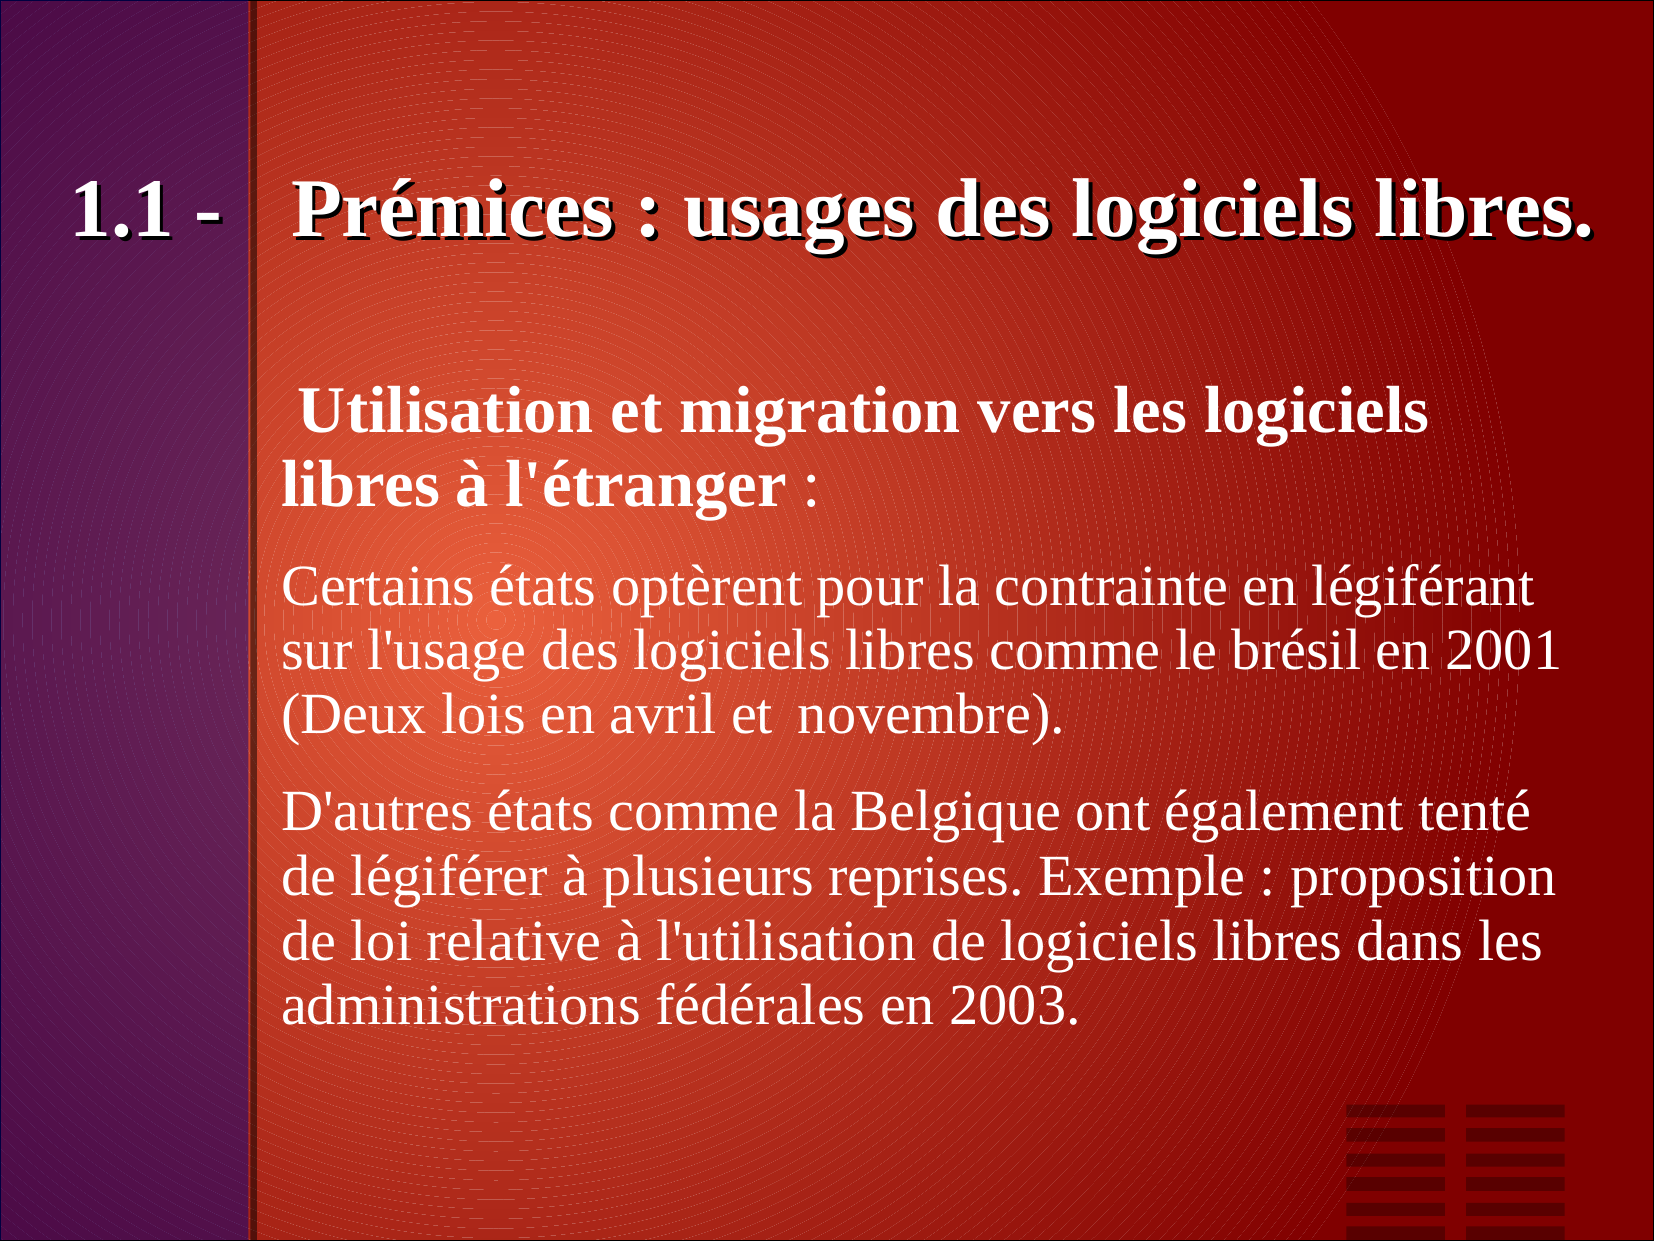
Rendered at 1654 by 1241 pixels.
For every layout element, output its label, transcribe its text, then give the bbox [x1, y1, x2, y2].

title 1.1 - Prémices : usages des logiciels libres. [69, 104, 1604, 313]
text_box Utilisation et migration vers les logiciels libres à l'étranger : Certains états optèrent pour la contrainte en légiférant sur l'usage des logiciels libres comme le brésil en 2001 (Deux lois en avril et novembre). D'autres états comme la Belgique ont également tenté de légiférer à plusieurs reprises. Exemple : proposition de loi relative à l'utilisation de logiciels libres dans les administrations fédérales en 2003. [281, 372, 1594, 1171]
